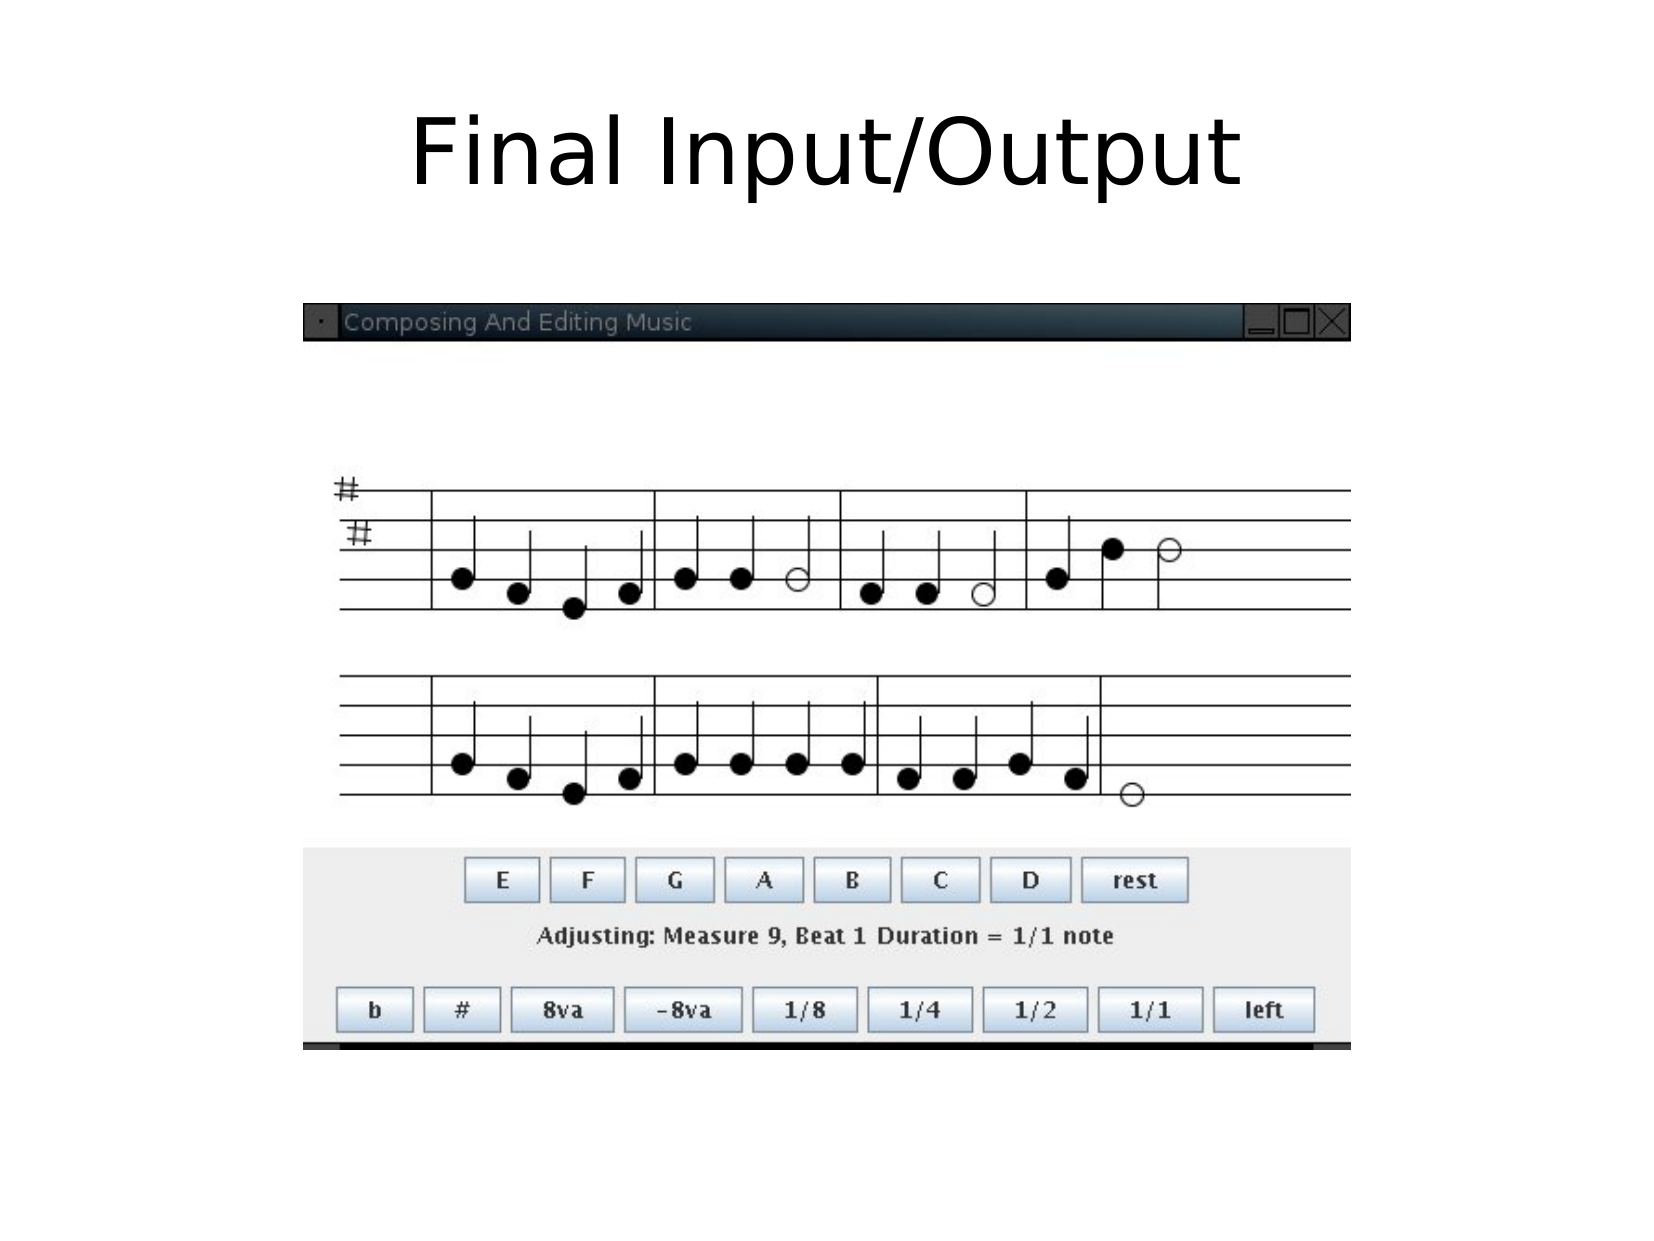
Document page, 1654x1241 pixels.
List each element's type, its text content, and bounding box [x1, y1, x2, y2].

picture [303, 303, 1351, 1051]
title Final Input/Output [82, 49, 1571, 257]
